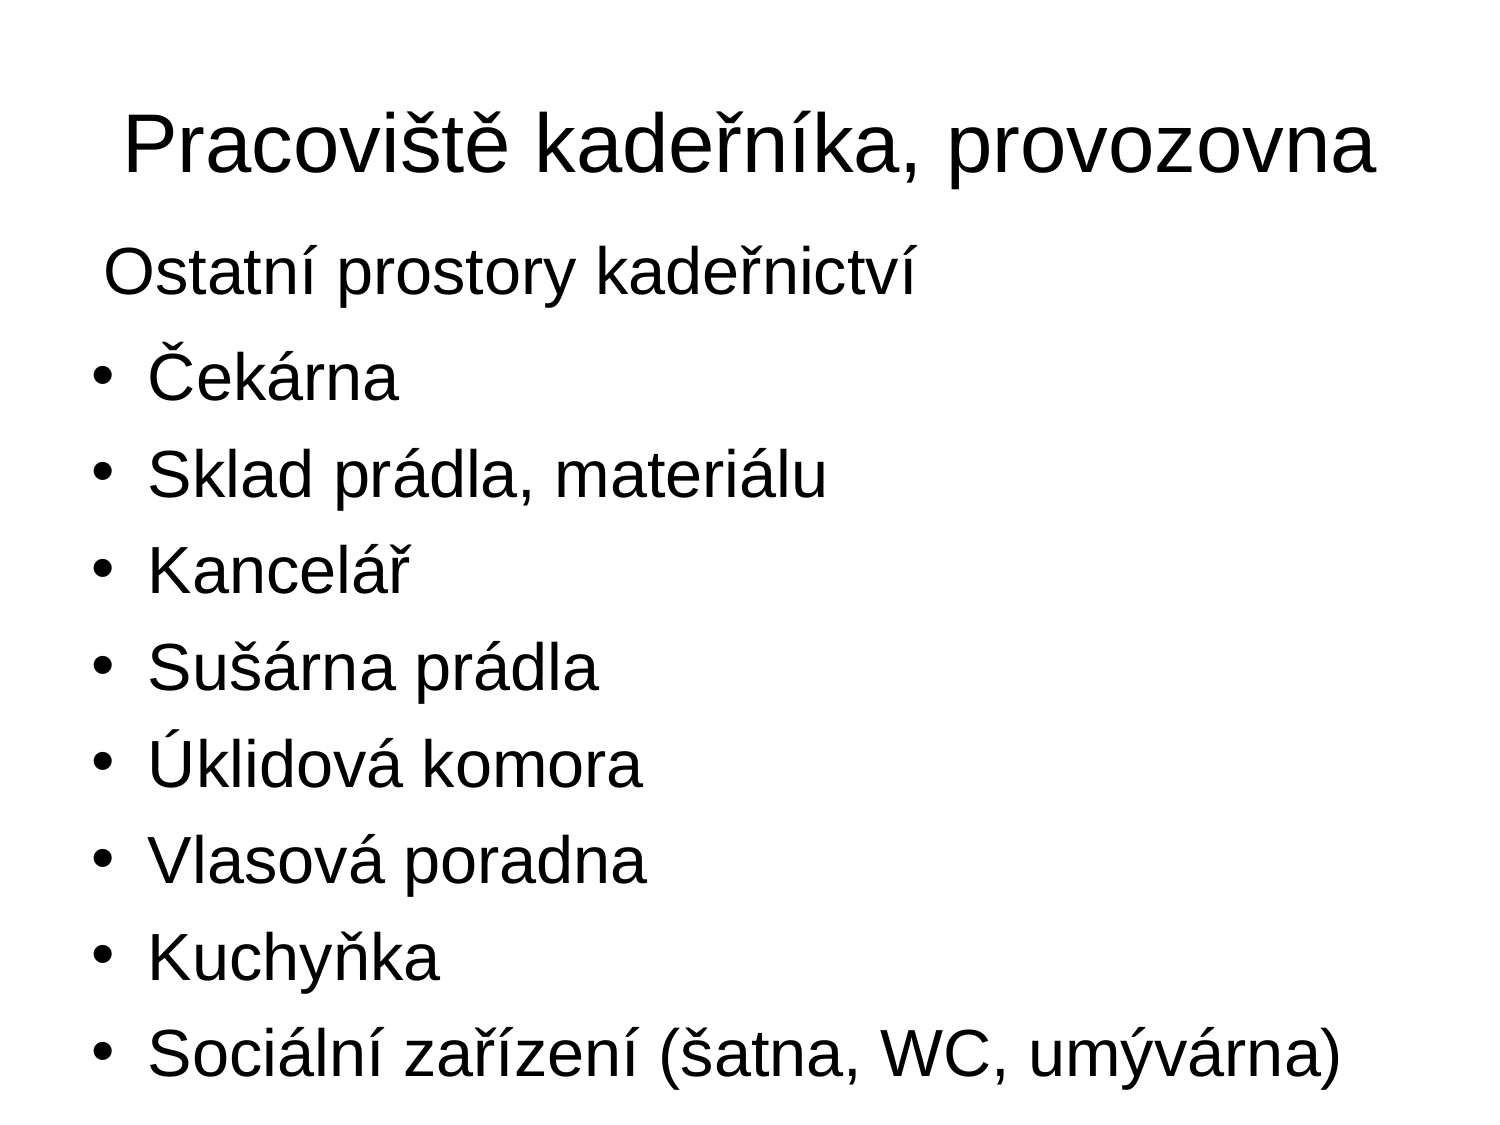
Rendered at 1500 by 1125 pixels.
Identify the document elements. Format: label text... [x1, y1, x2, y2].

title Pracoviště kadeřníka, provozovna [75, 45, 1426, 233]
list Čekárna Sklad prádla, materiálu Kancelář Sušárna prádla Úklidová komora Vlasová poradna Kuchyňka Sociální zařízení (šatna, WC, umývárna) [76, 326, 1427, 1098]
text_box Ostatní prostory kadeřnictví [88, 219, 1412, 316]
